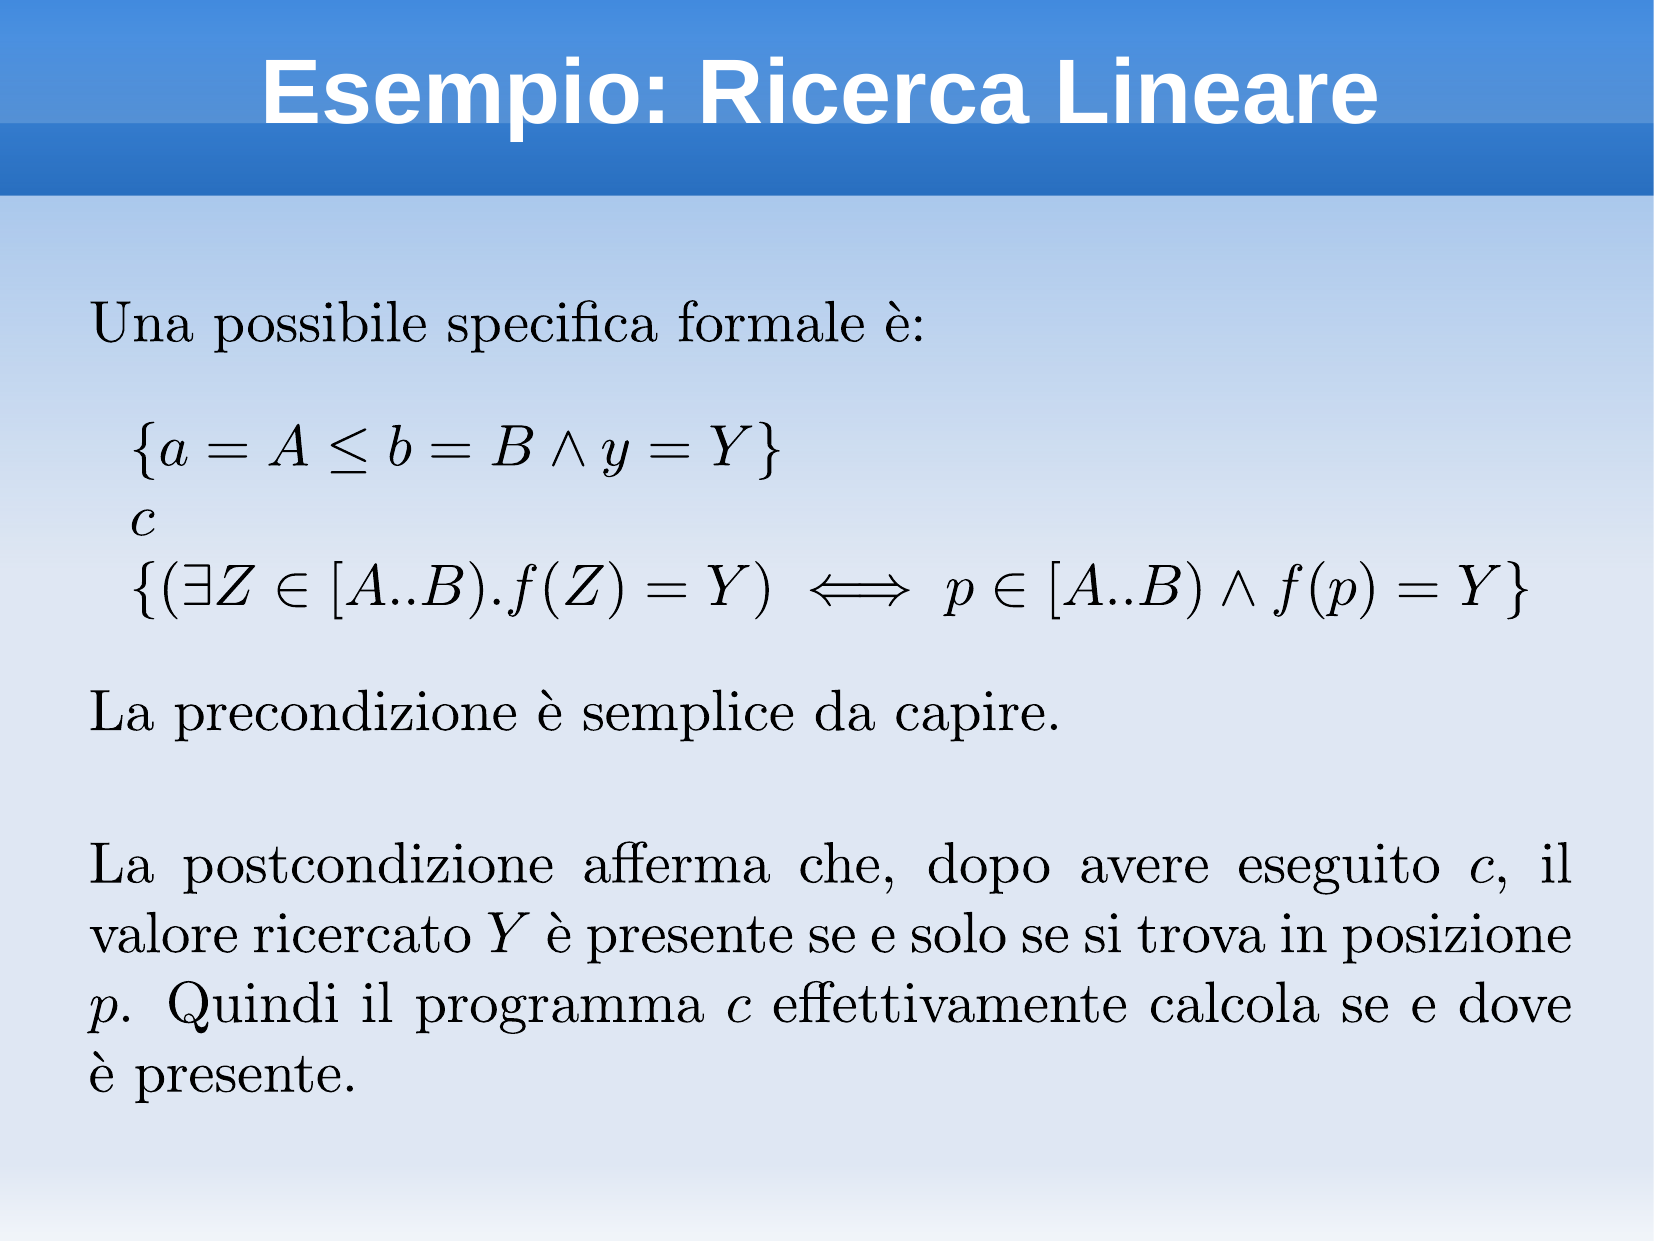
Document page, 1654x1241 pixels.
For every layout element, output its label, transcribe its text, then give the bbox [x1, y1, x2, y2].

picture [0, 0, 1654, 1241]
title Esempio: Ricerca Lineare [76, 0, 1565, 196]
text_box [86, 300, 1573, 1104]
